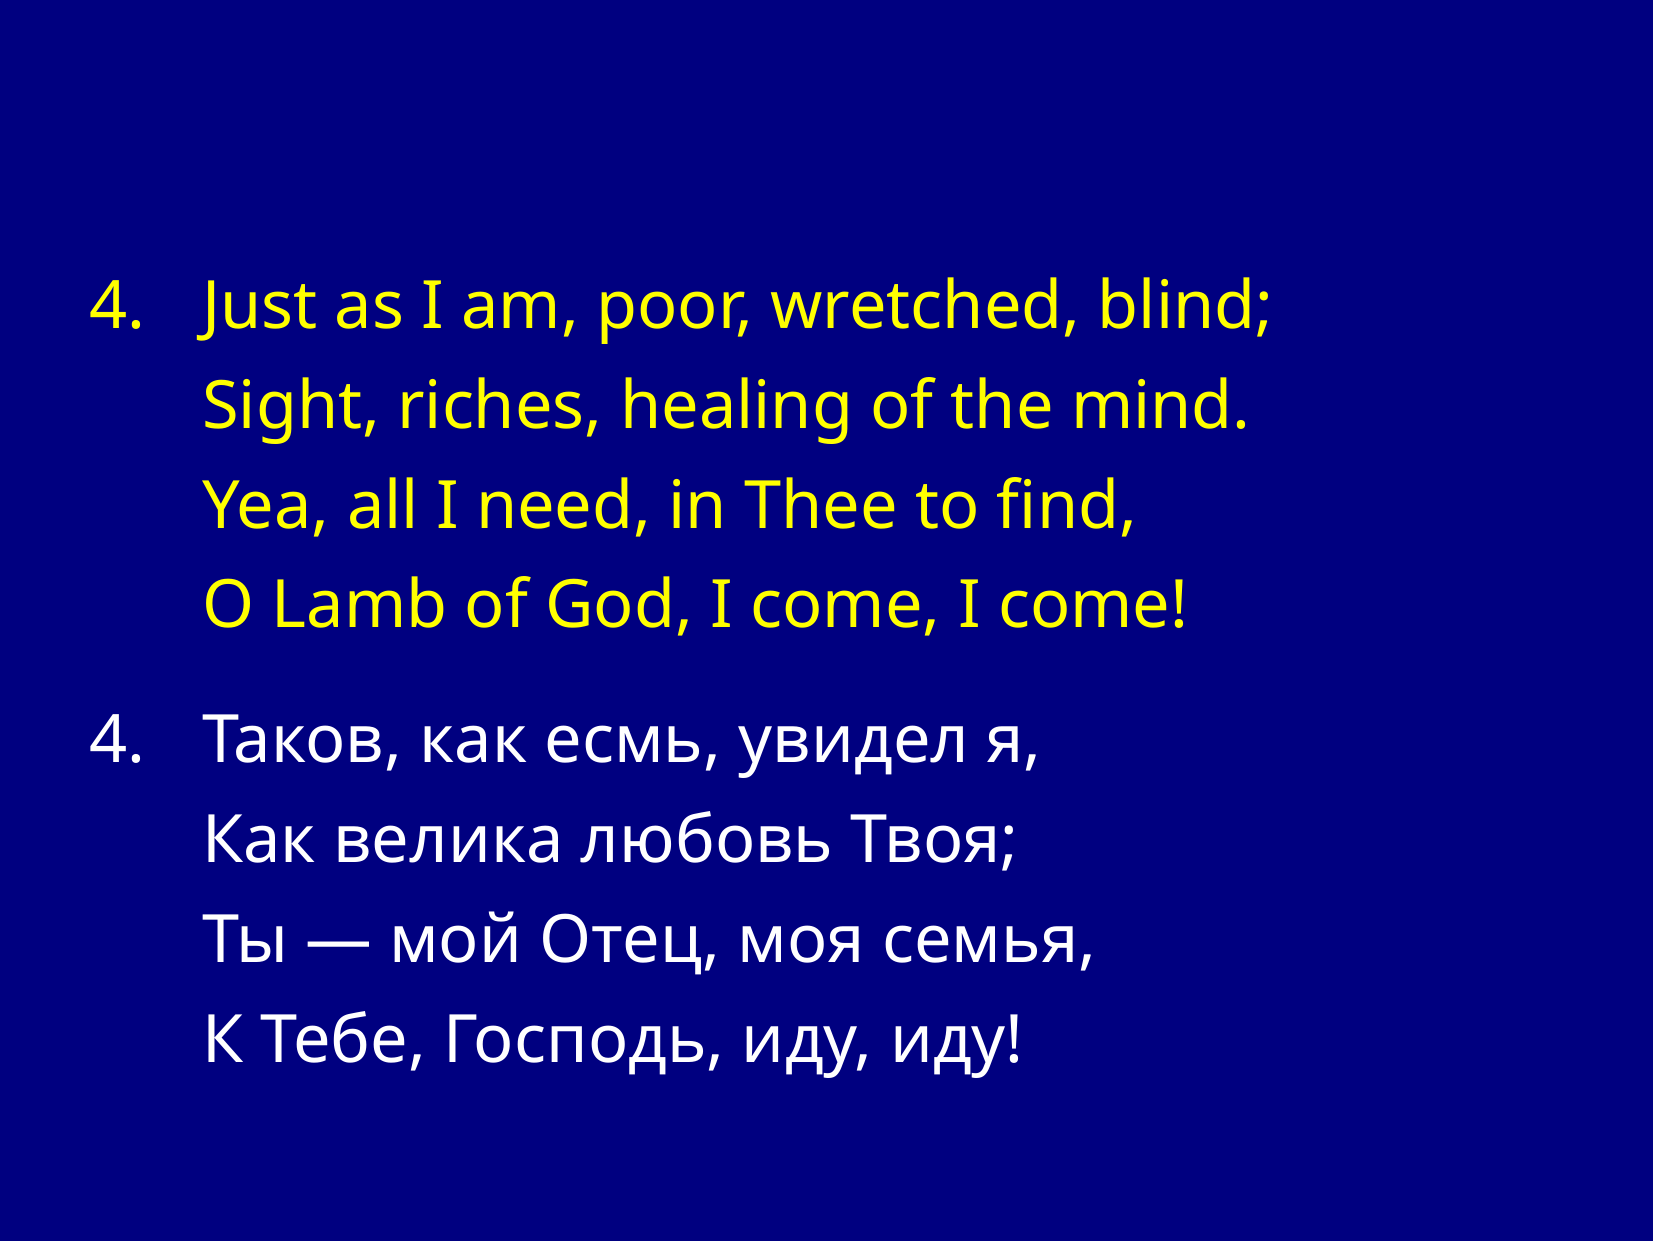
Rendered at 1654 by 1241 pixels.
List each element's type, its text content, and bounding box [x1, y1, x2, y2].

text_box 4. Таков, как есмь, увидел я, Как велика любовь Твоя; Ты — мой Отец, моя семья, К Тебе, Господь, иду, иду! [75, 675, 1576, 1163]
text_box 4. Just as I am, poor, wretched, blind; Sight, riches, healing of the mind. Yea, all I need, in Thee to find, O Lamb of God, I come, I come! [75, 150, 1576, 638]
